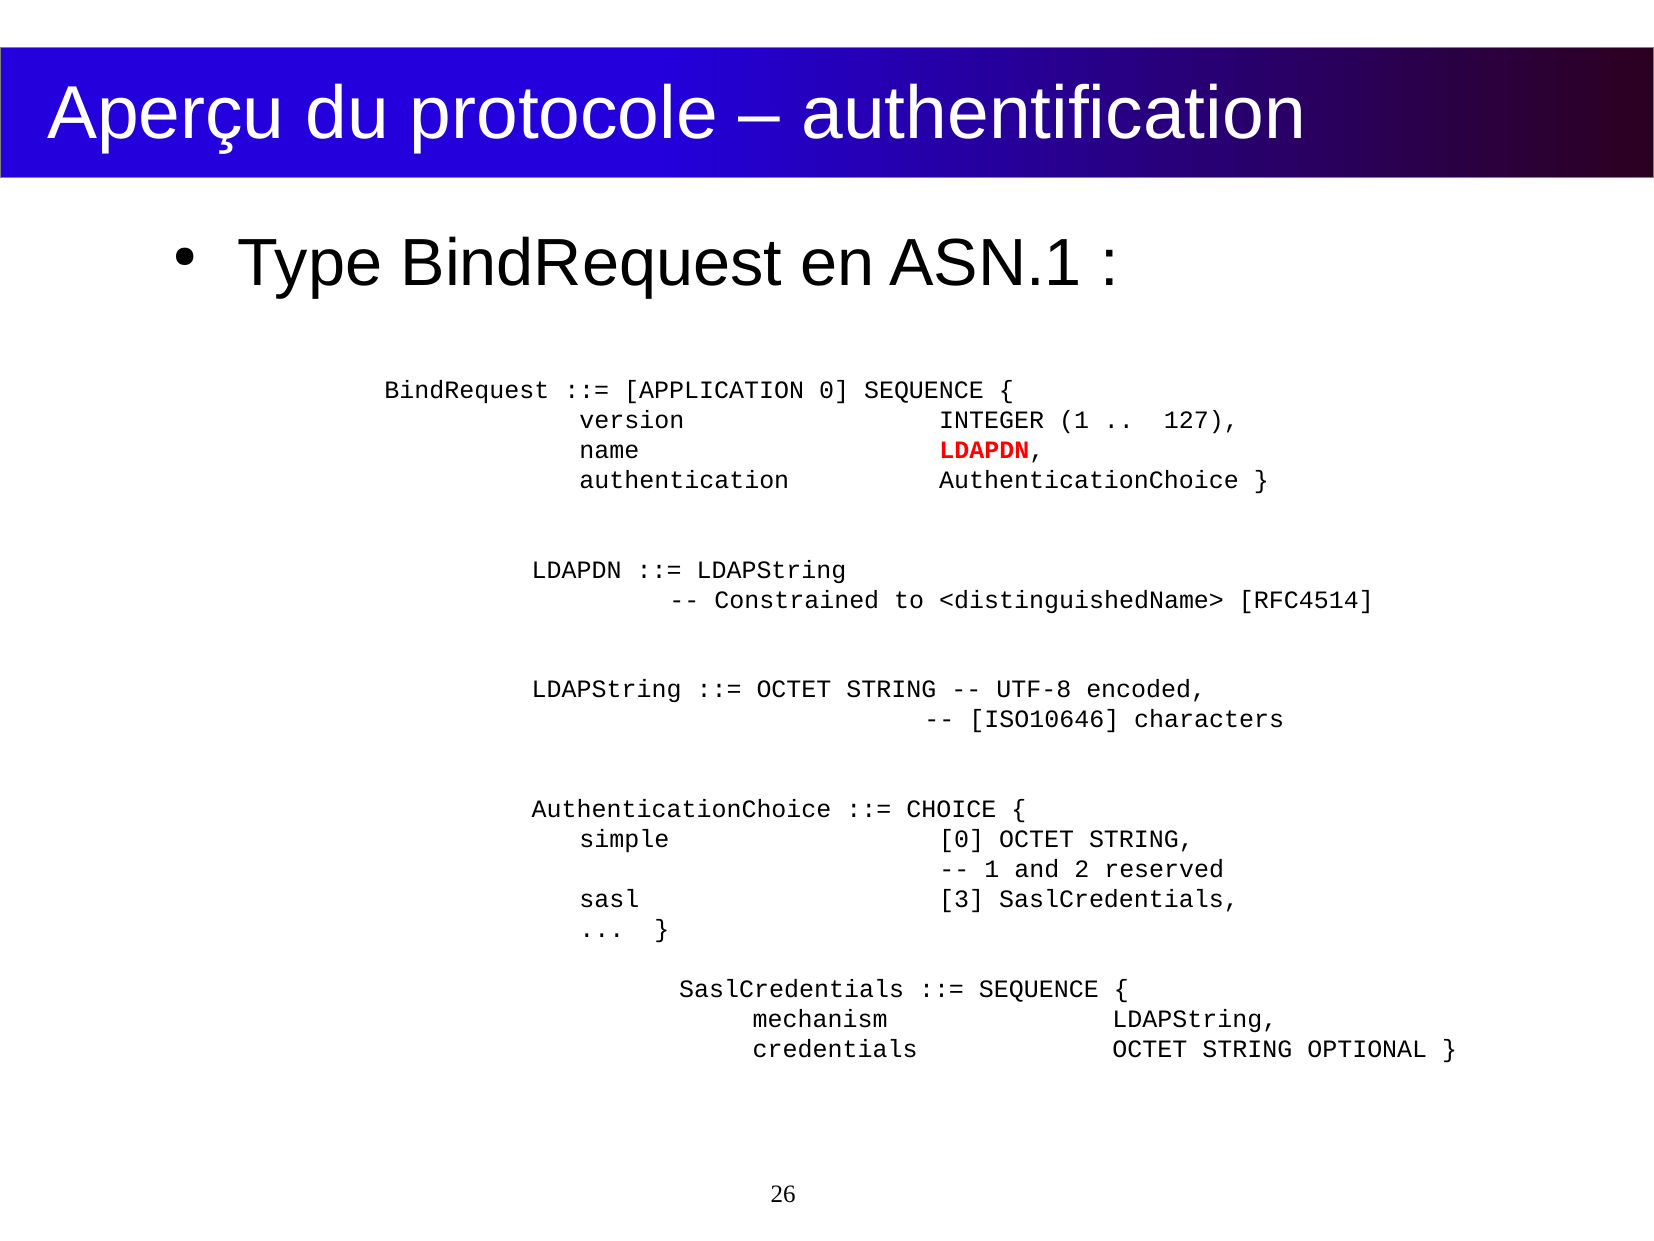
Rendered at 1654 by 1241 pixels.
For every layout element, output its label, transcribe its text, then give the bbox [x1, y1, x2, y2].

text_box BindRequest ::= [APPLICATION 0] SEQUENCE { version INTEGER (1 .. 127), name LDAPDN, authentication AuthenticationChoice } LDAPDN ::= LDAPString -- Constrained to <distinguishedName> [RFC4514] LDAPString ::= OCTET STRING -- UTF-8 encoded, -- [ISO10646] characters AuthenticationChoice ::= CHOICE { simple [0] OCTET STRING, -- 1 and 2 reserved sasl [3] SaslCredentials, ... } SaslCredentials ::= SEQUENCE { mechanism LDAPString, credentials OCTET STRING OPTIONAL } [369, 366, 1654, 1123]
title Aperçu du protocole – authentification [47, 6, 1630, 225]
list Type BindRequest en ASN.1 : [116, 231, 1528, 951]
